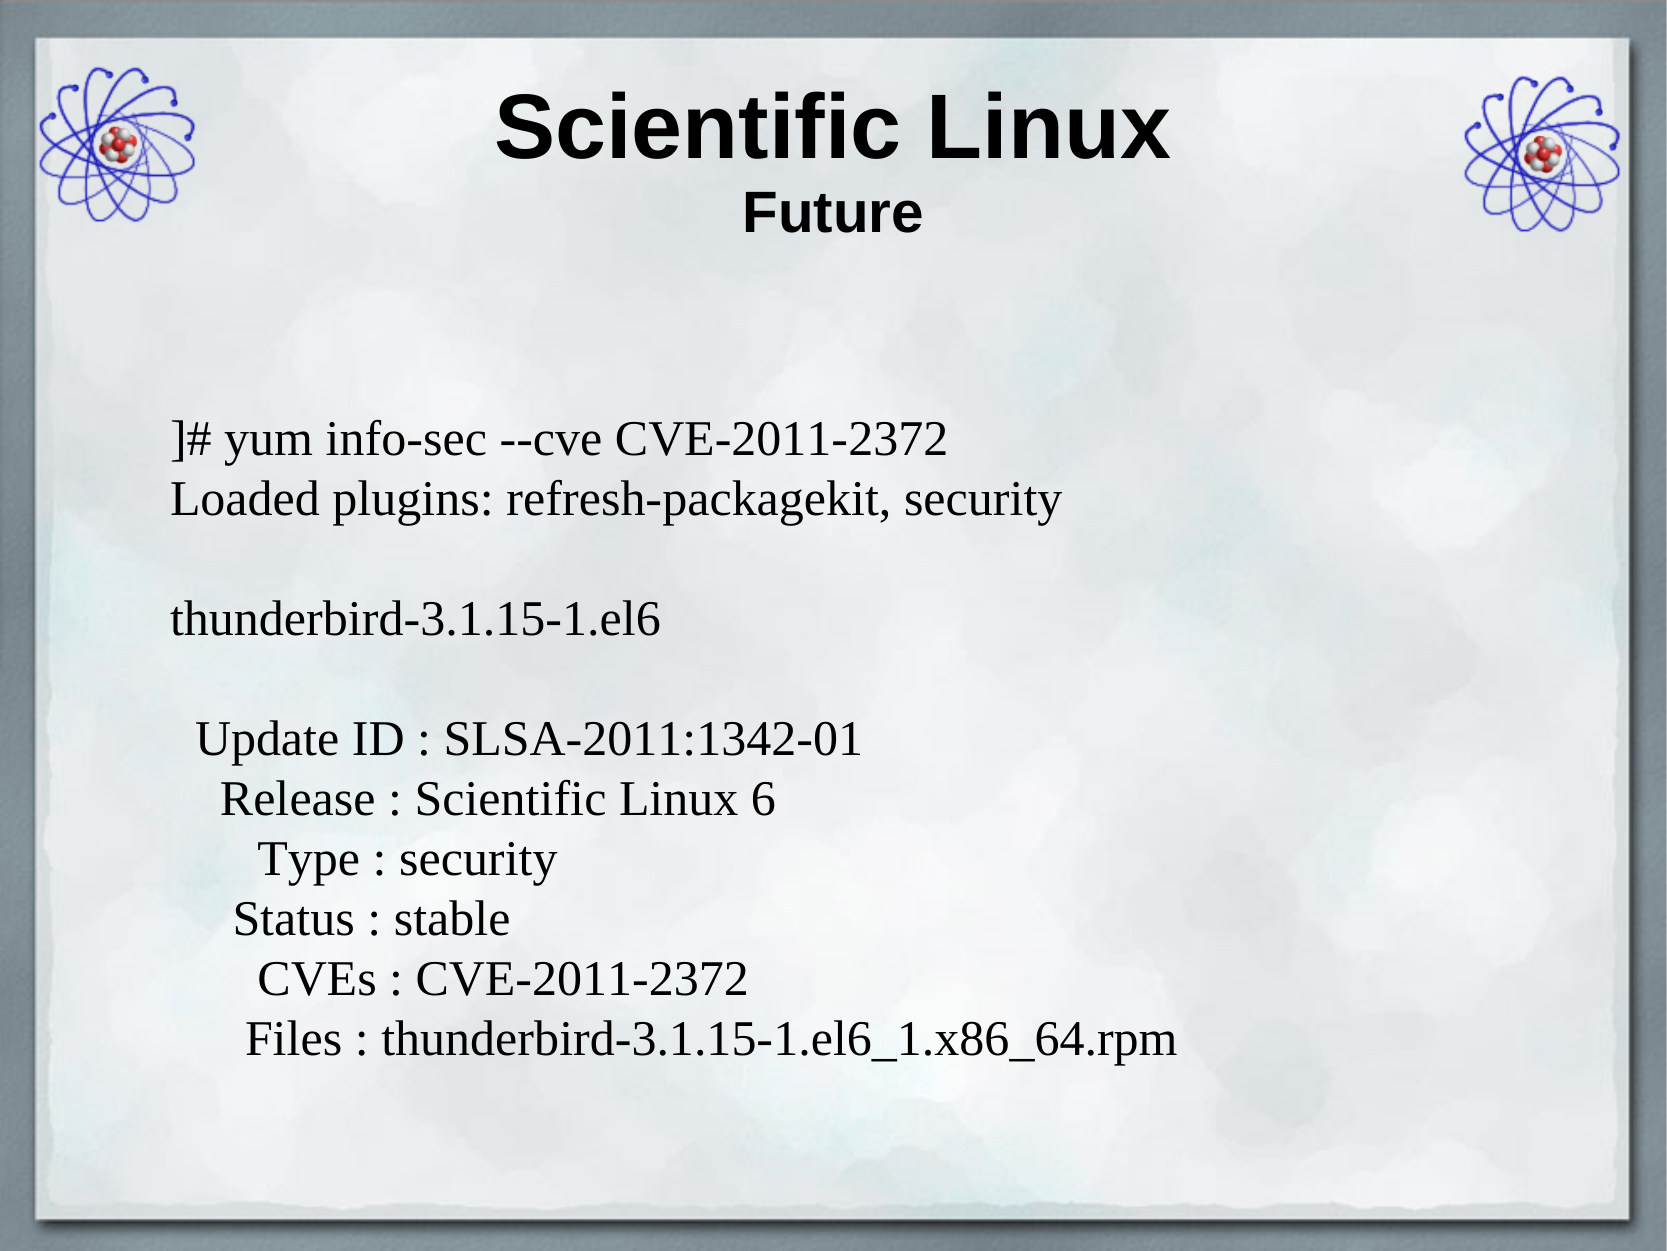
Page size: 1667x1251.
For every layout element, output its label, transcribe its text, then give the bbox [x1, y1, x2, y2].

text_box ]# yum info-sec --cve CVE-2011-2372 Loaded plugins: refresh-packagekit, security thunderbird-3.1.15-1.el6 Update ID : SLSA-2011:1342-01 Release : Scientific Linux 6 Type : security Status : stable CVEs : CVE-2011-2372 Files : thunderbird-3.1.15-1.el6_1.x86_64.rpm [155, 398, 1548, 1074]
title Scientific Linux Future [289, 75, 1378, 246]
picture [0, 0, 1667, 1251]
